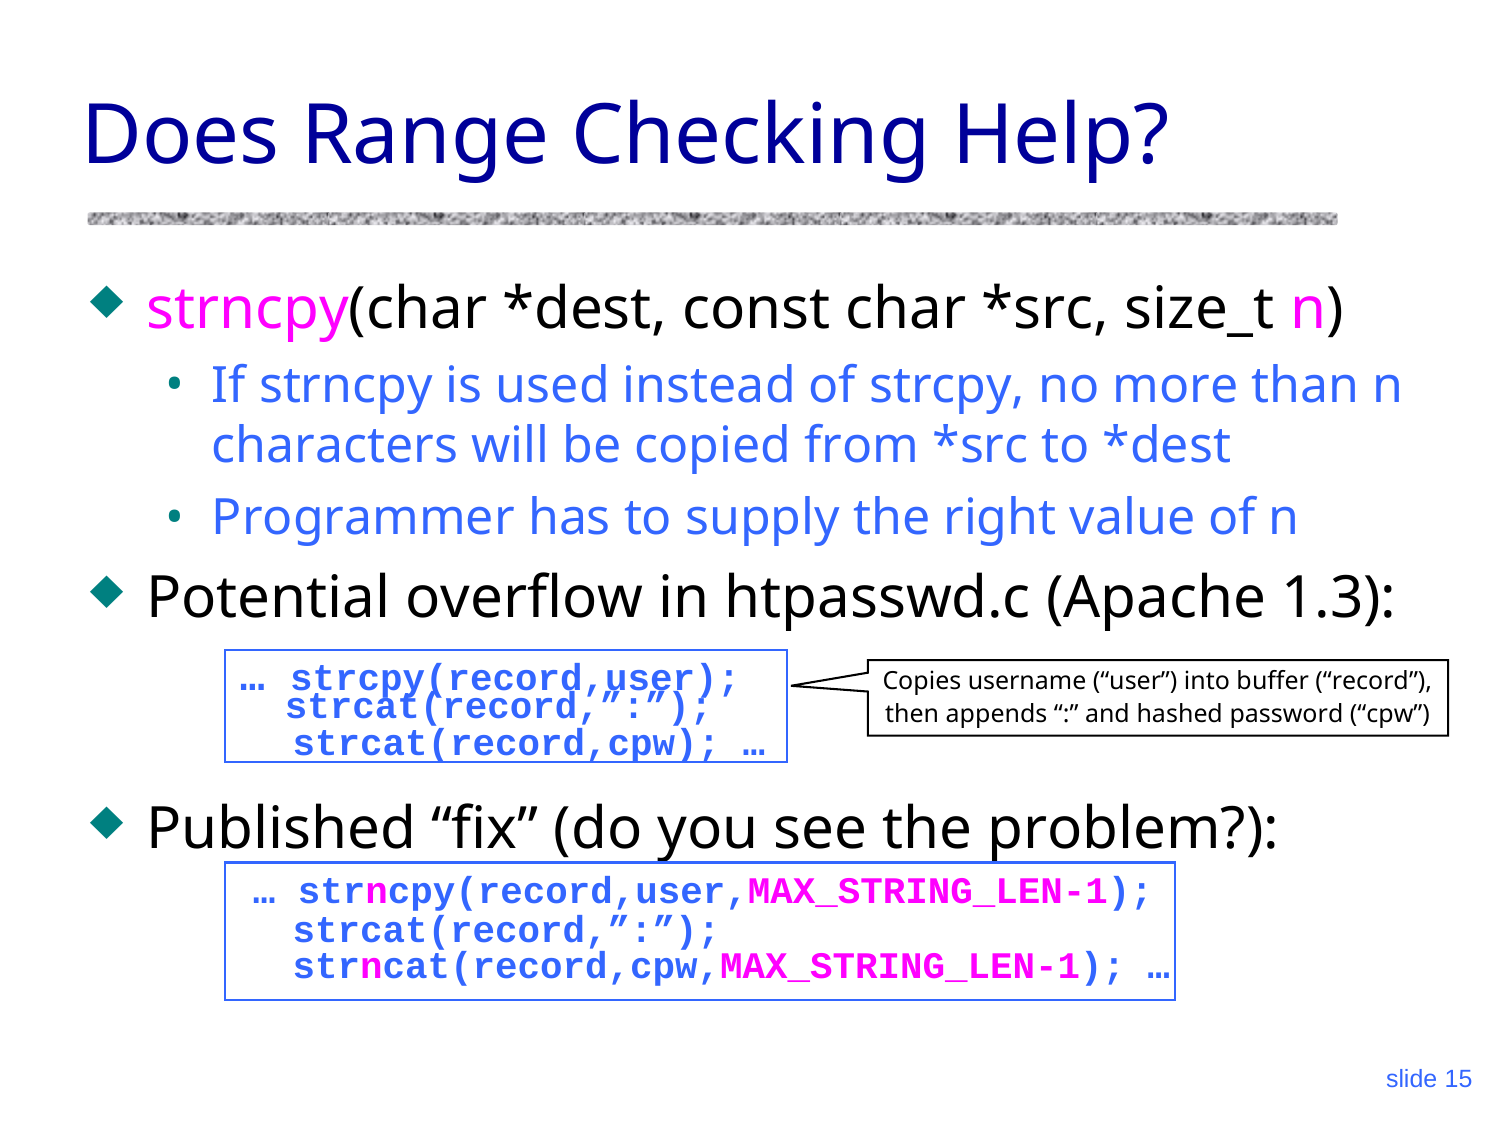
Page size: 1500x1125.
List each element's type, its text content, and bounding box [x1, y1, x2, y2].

title Does Range Checking Help? [66, 37, 1342, 188]
list strncpy(char *dest, const char *src, size_t n) If strncpy is used instead of strcpy, no more than n characters will be copied from *src to *dest Programmer has to supply the right value of n Potential overflow in htpasswd.c (Apache 1.3): … strcpy(record,user); strcat(record,”:”); strcat(record,cpw); … Published “fix” (do you see the problem?): … strncpy(record,user,MAX_STRING_LEN-1); strcat(record,”:”); strncat(record,cpw,MAX_STRING_LEN-1); … [74, 262, 1463, 1088]
text_box Copies username (“user”) into buffer (“record”), then appends “:” and hashed password (“cpw”) [790, 660, 1449, 736]
text_box slide <number> [1174, 1025, 1488, 1101]
picture [87, 212, 1338, 226]
